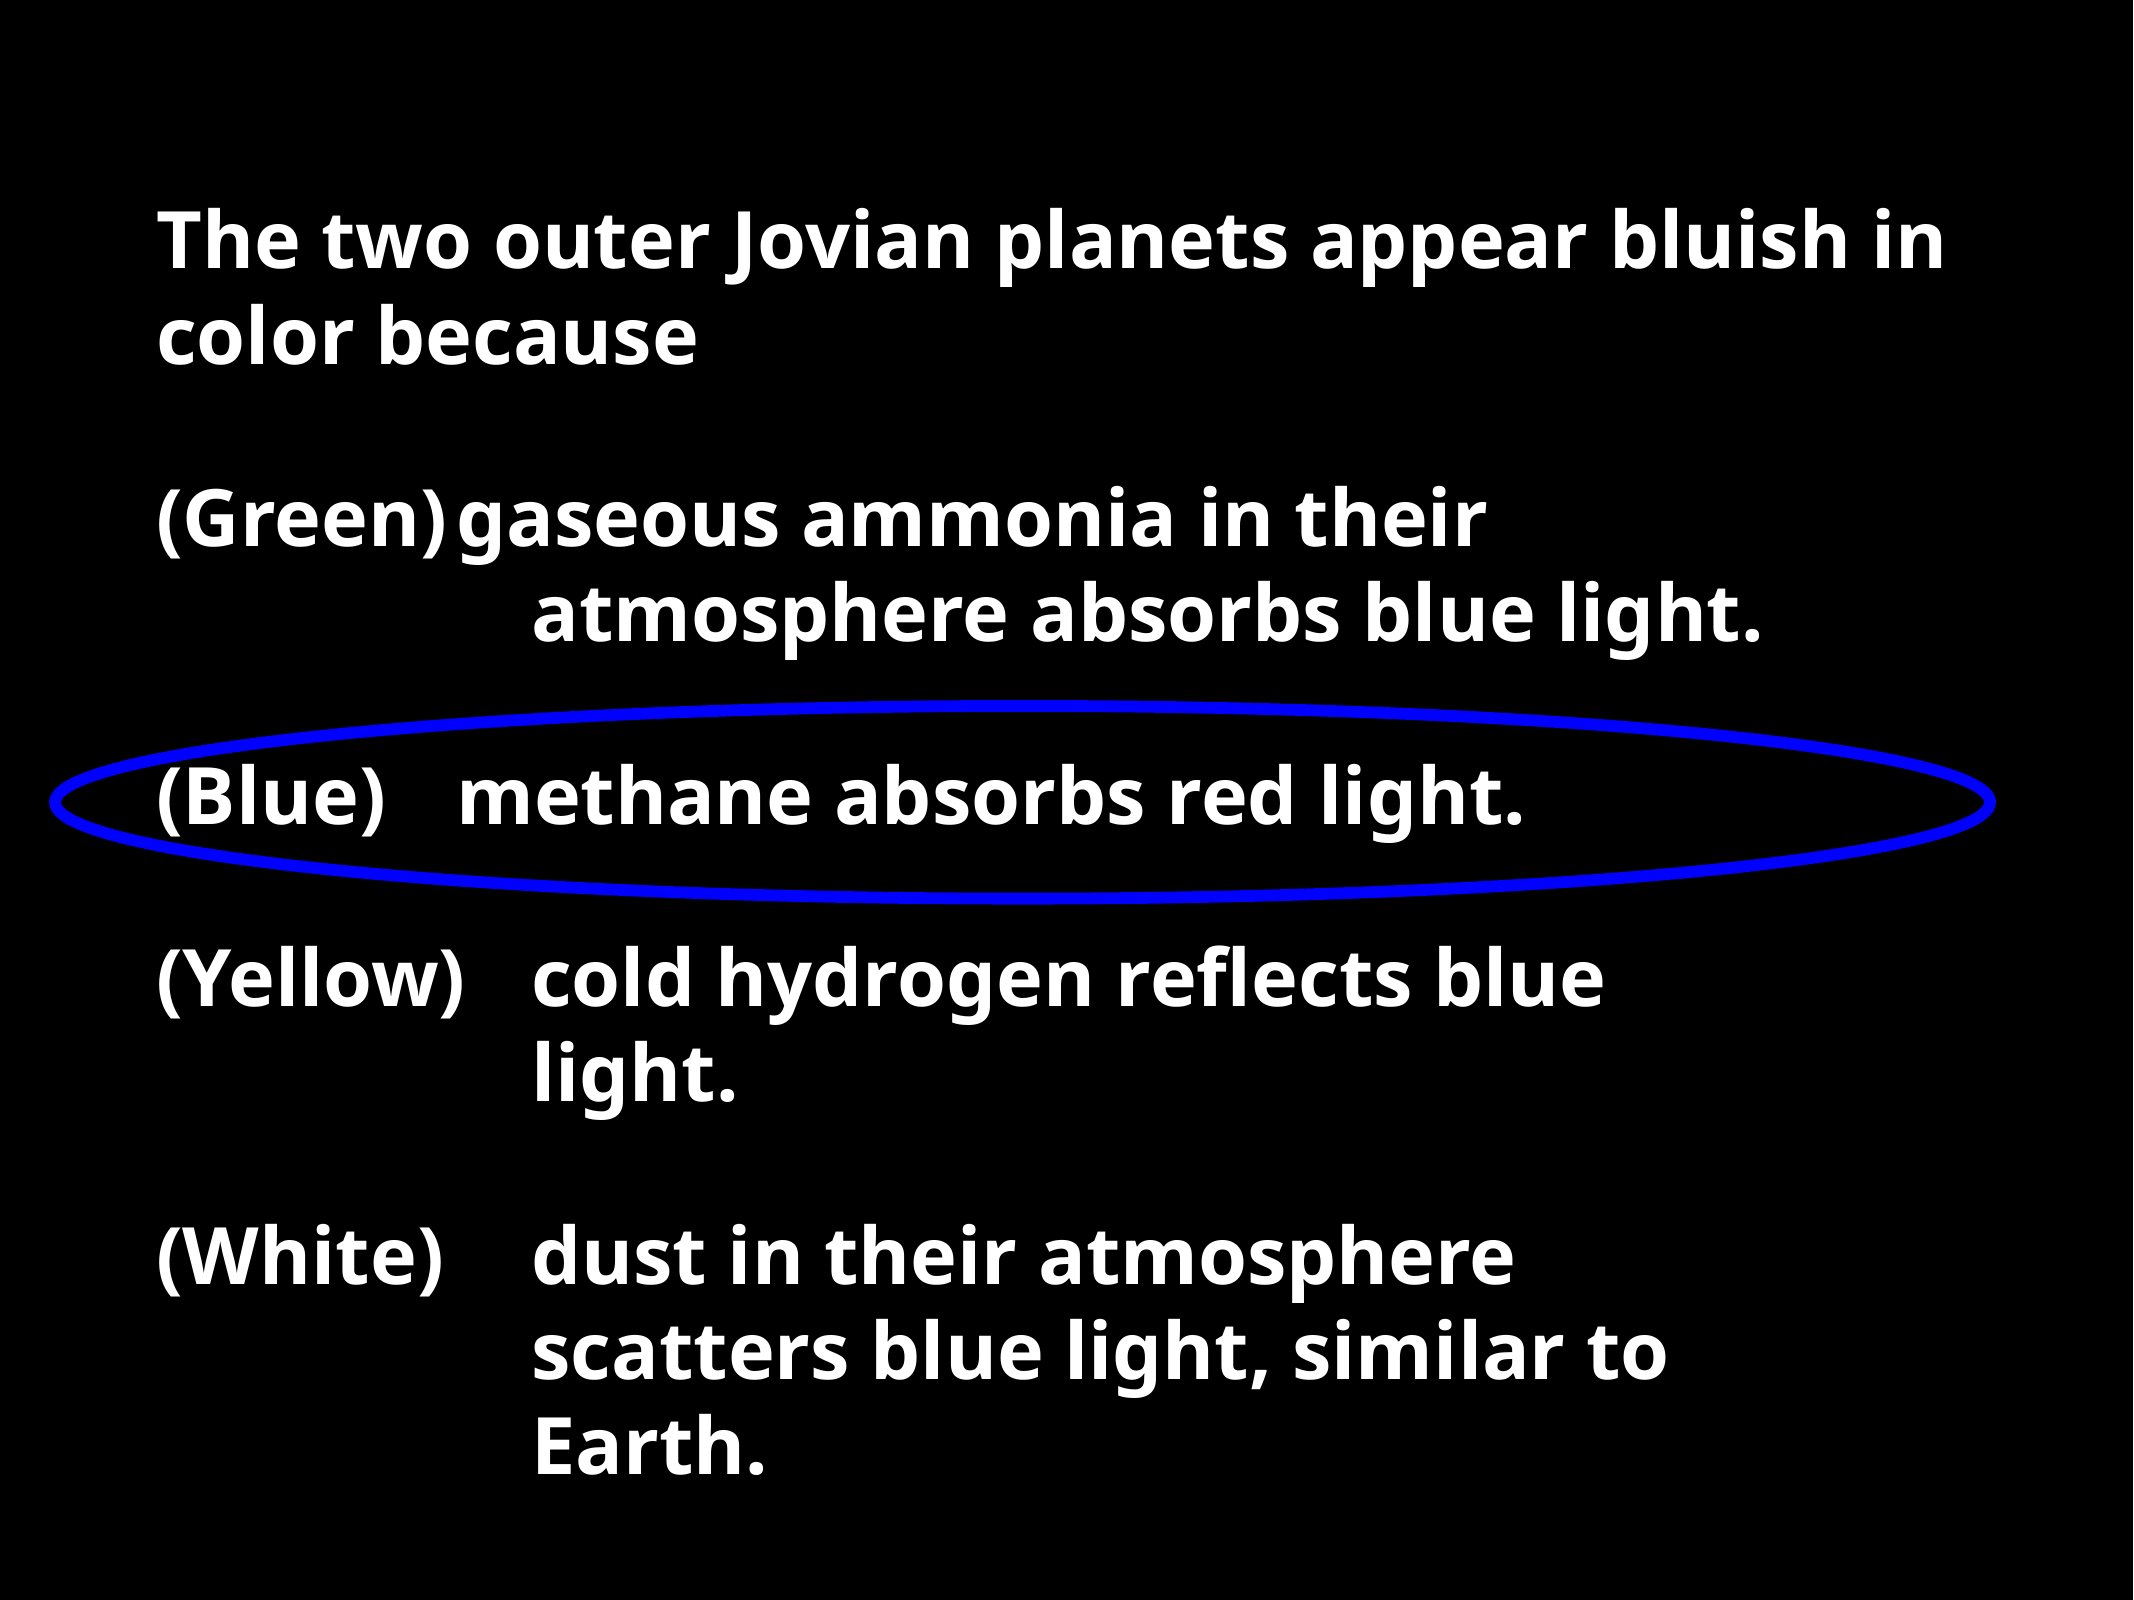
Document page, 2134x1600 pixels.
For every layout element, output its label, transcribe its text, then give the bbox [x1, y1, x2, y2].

list The two outer Jovian planets appear bluish in color because (Green) gaseous ammonia in their atmosphere absorbs blue light. (Blue) methane absorbs red light. (Yellow) cold hydrogen reflects blue light. (White) dust in their atmosphere scatters blue light, similar to Earth. [156, 135, 2071, 1546]
list The two outer Jovian planets appear bluish in color because (Green) gaseous ammonia in their atmosphere absorbs blue light. (Blue) methane absorbs red light. (Yellow) cold hydrogen reflects blue light. (White) dust in their atmosphere scatters blue light, similar to Earth. [156, 712, 1984, 892]
